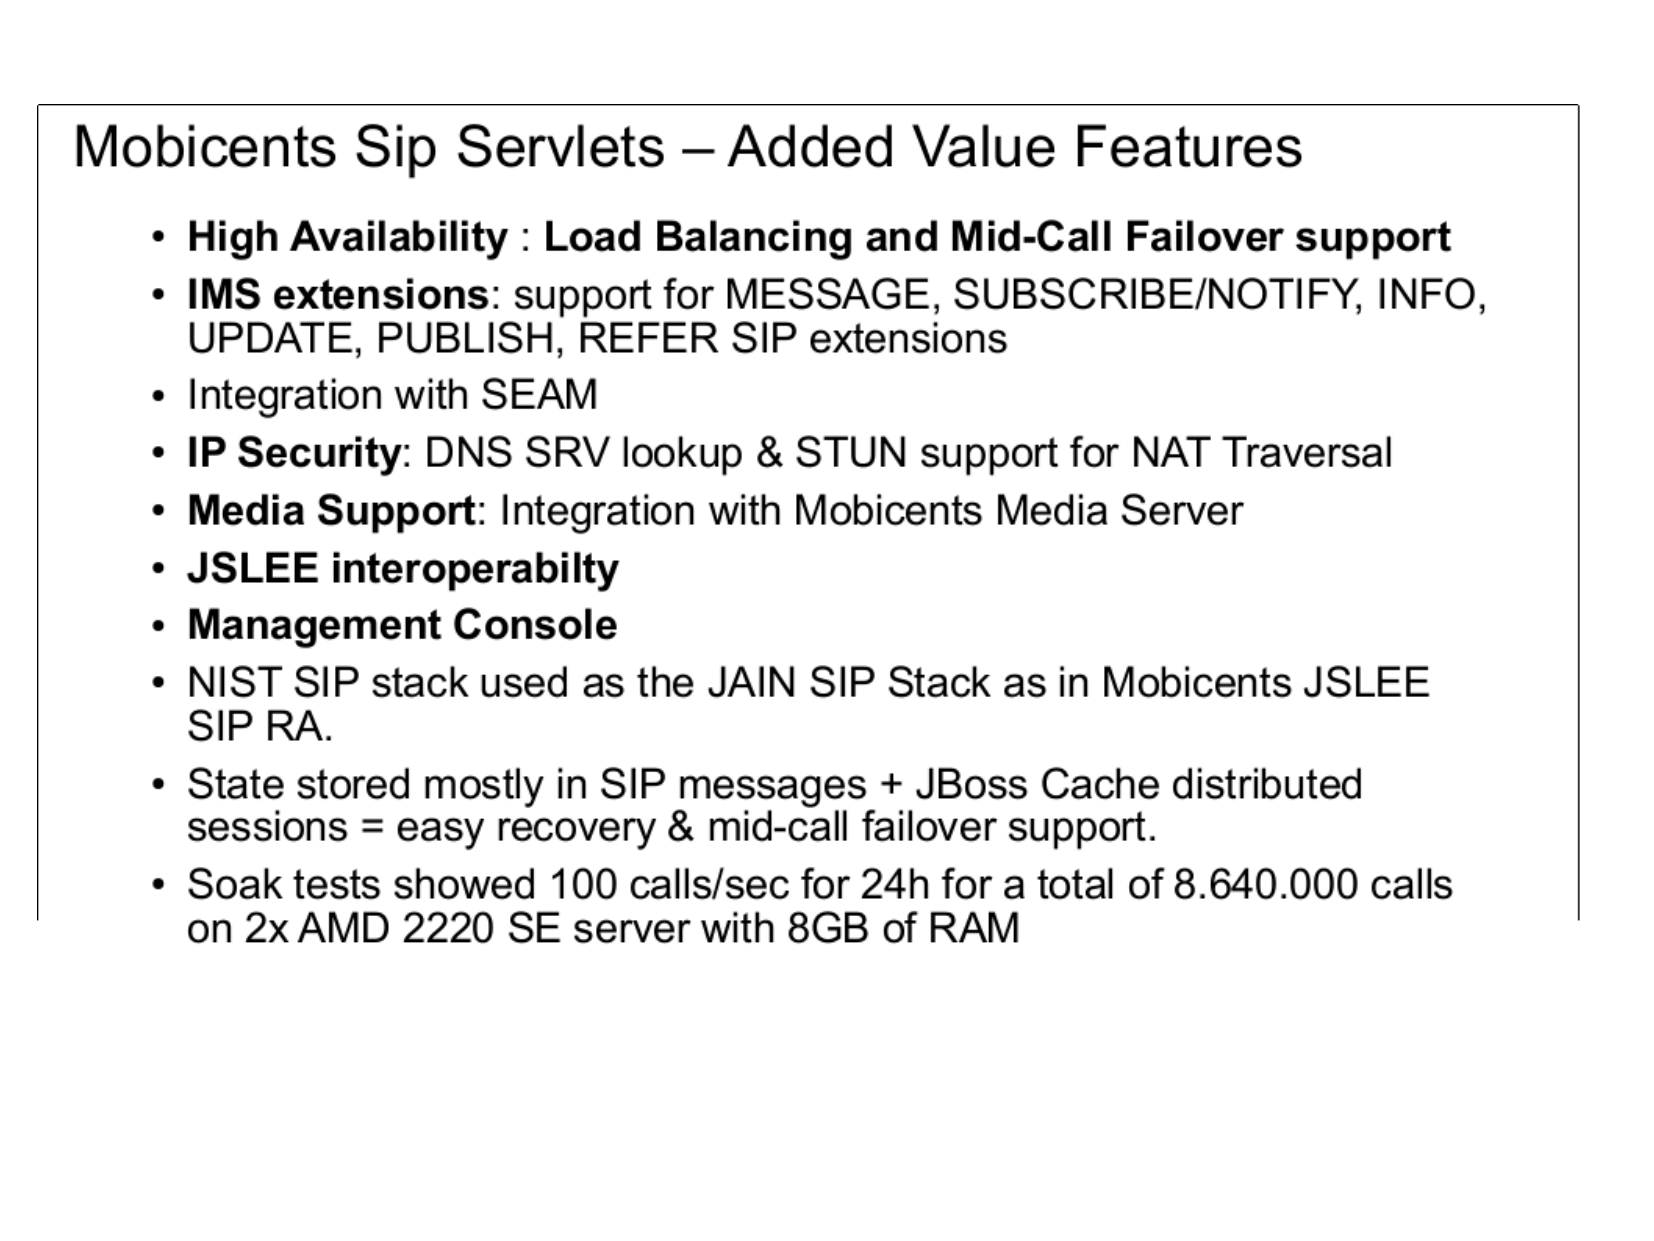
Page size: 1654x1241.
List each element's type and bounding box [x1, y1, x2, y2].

picture [37, 104, 1583, 1013]
